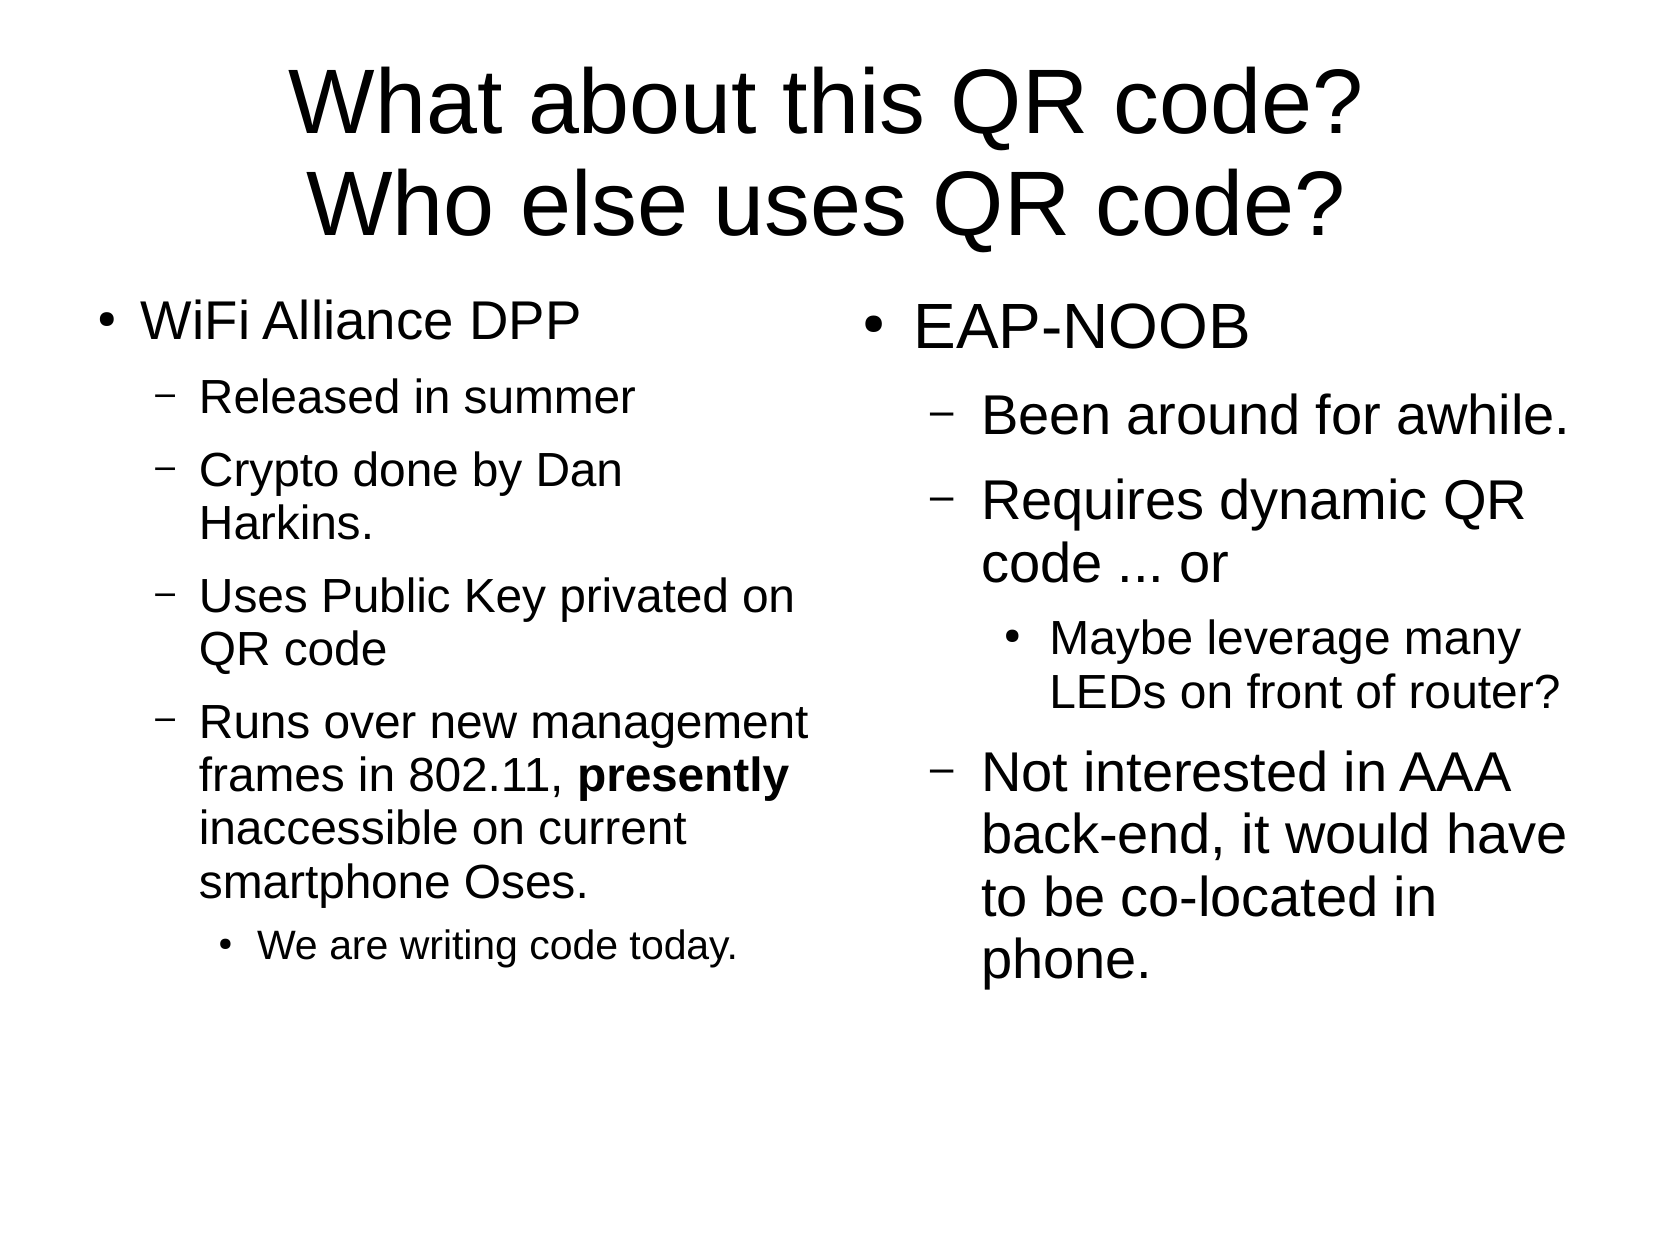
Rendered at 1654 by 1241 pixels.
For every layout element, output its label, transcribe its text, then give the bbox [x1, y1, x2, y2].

list WiFi Alliance DPP Released in summer Crypto done by Dan Harkins. Uses Public Key privated on QR code Runs over new management frames in 802.11, presently inaccessible on current smartphone Oses. We are writing code today. [82, 290, 809, 1010]
title What about this QR code? Who else uses QR code? [82, 49, 1571, 257]
list EAP-NOOB Been around for awhile. Requires dynamic QR code ... or Maybe leverage many LEDs on front of router? Not interested in AAA back-end, it would have to be co-located in phone. [845, 290, 1572, 1010]
